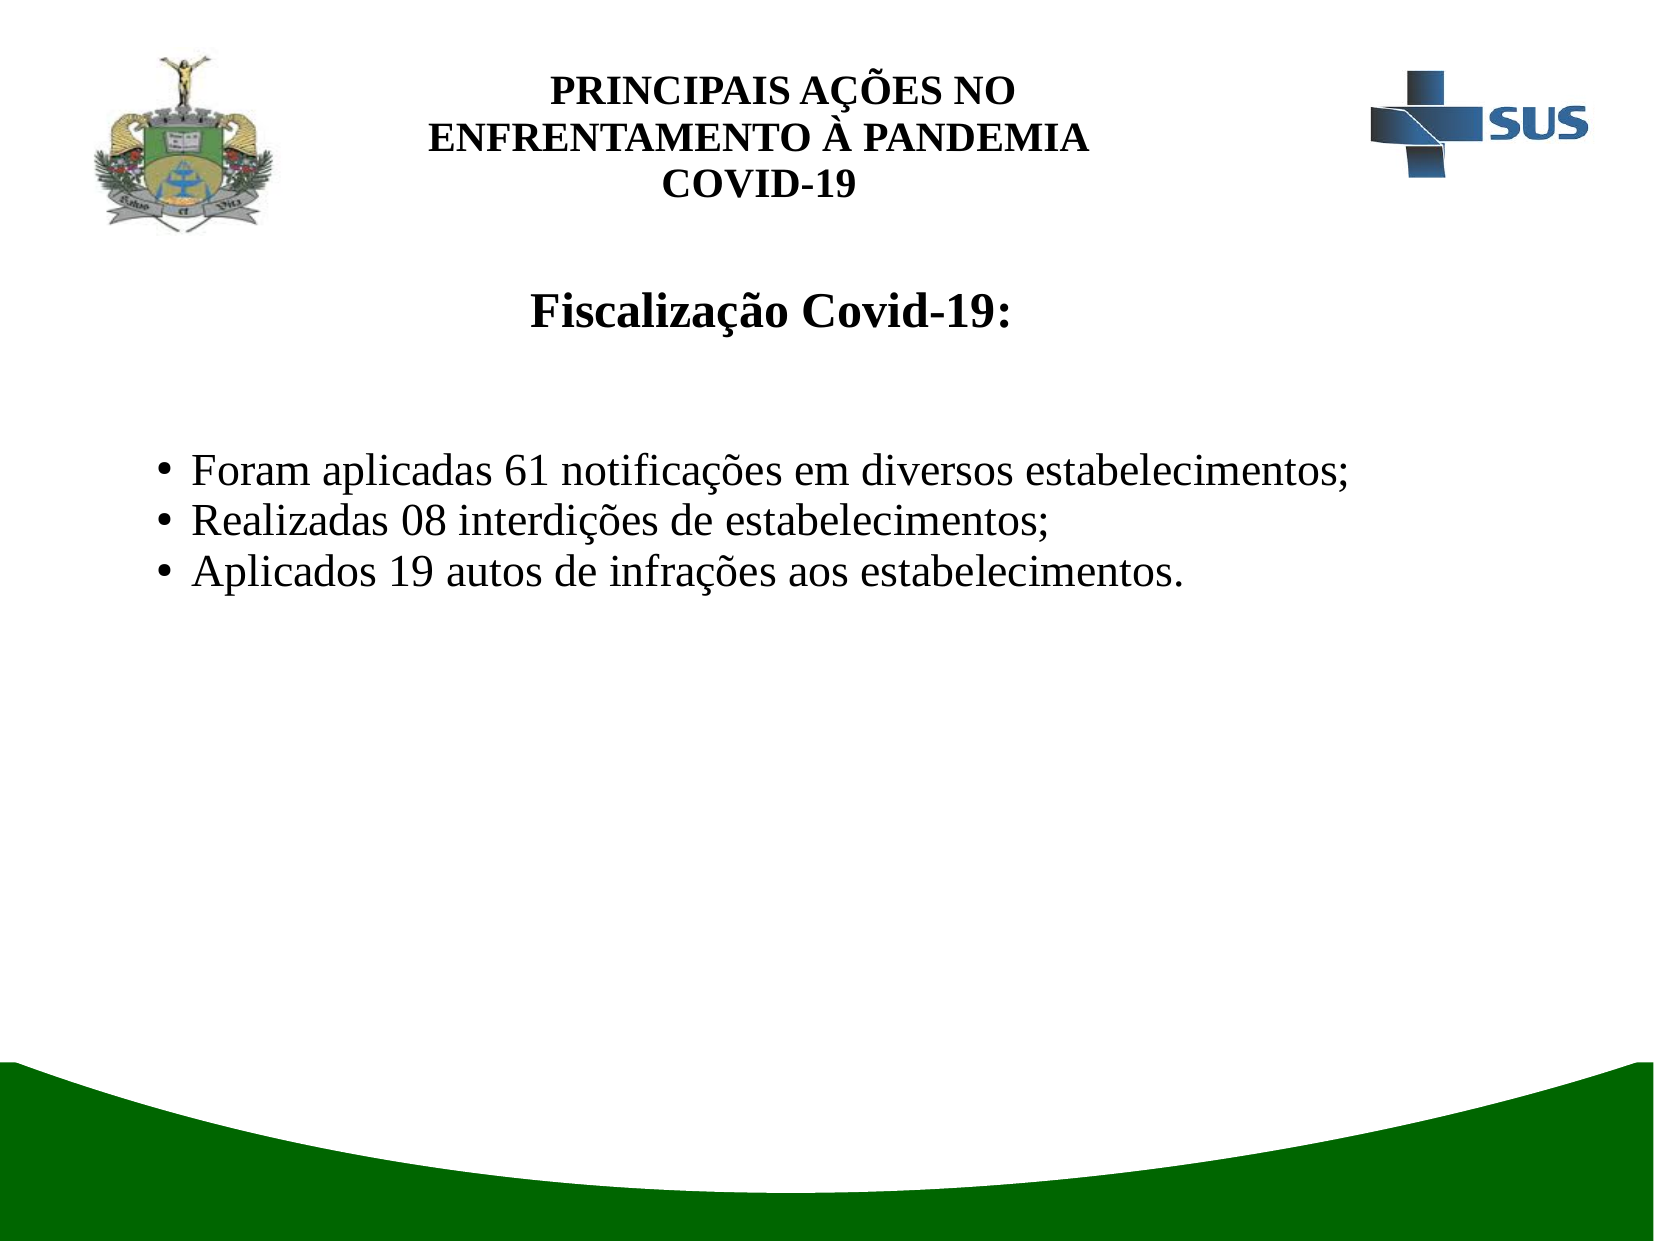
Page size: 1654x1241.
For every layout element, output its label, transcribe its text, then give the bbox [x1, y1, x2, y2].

text_box [0, 1056, 1654, 1241]
text_box PRINCIPAIS AÇÕES NO ENFRENTAMENTO À PANDEMIA COVID-19 [413, 60, 1307, 260]
picture [1370, 70, 1595, 178]
picture [82, 47, 284, 249]
text_box Fiscalização Covid-19: Foram aplicadas 61 notificações em diversos estabelecimentos; Realizadas 08 interdições de estabelecimentos; Aplicados 19 autos de infrações aos estabelecimentos. [141, 275, 1418, 1033]
